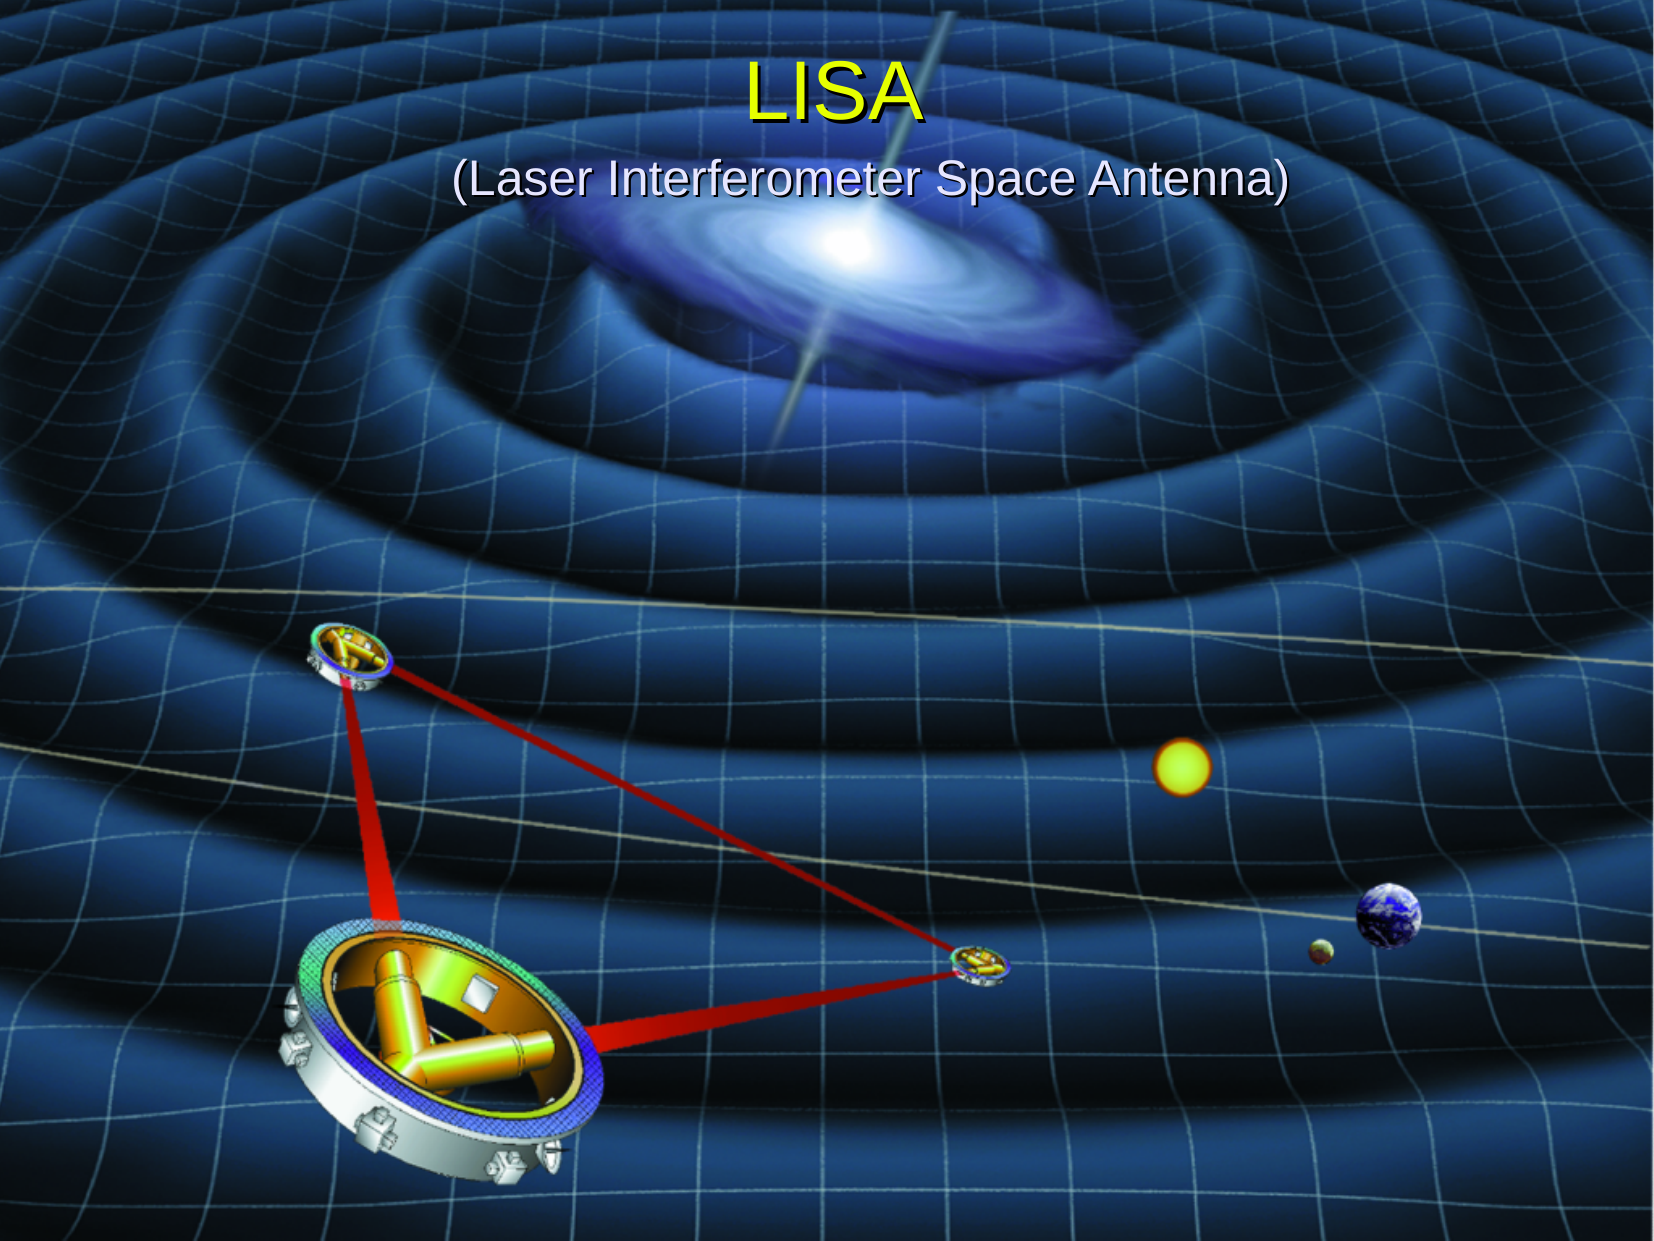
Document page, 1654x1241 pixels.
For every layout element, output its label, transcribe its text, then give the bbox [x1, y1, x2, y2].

picture [0, 0, 1654, 1241]
text_box (Laser Interferometer Space Antenna) [436, 142, 1288, 214]
text_box LISA [728, 36, 939, 142]
